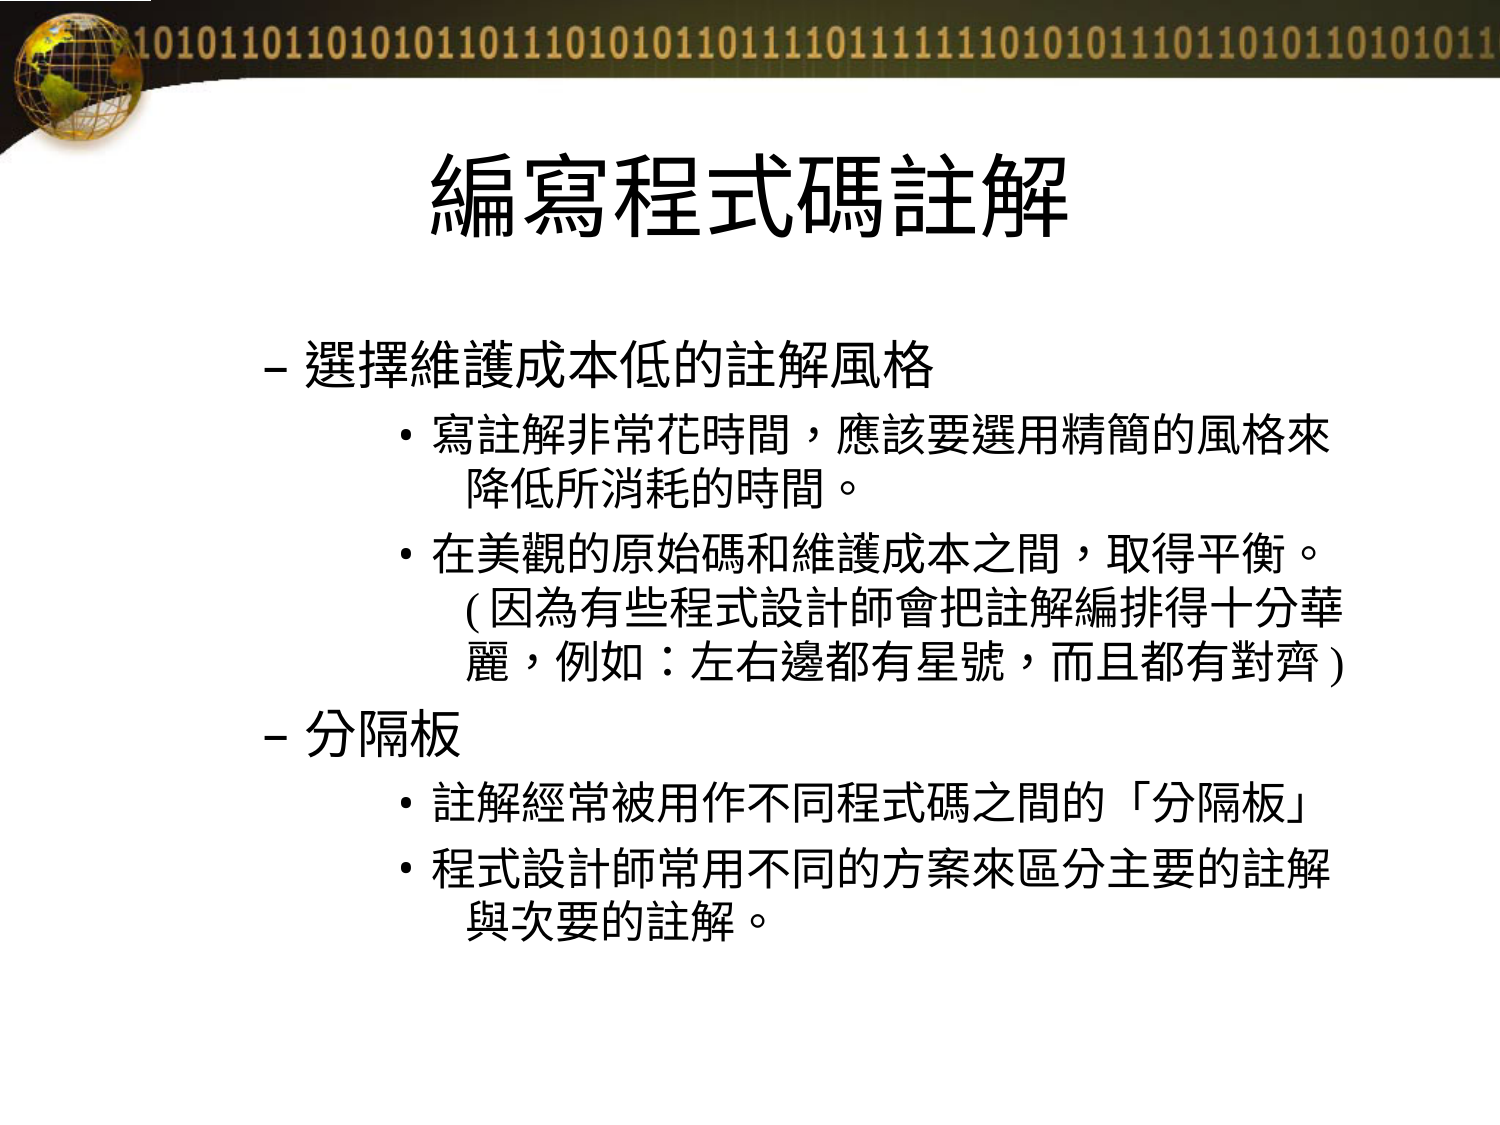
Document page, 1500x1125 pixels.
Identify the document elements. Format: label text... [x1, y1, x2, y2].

list 選擇維護成本低的註解風格 寫註解非常花時間，應該要選用精簡的風格來降低所消耗的時間。 在美觀的原始碼和維護成本之間，取得平衡。(因為有些程式設計師會把註解編排得十分華麗，例如：左右邊都有星號，而且都有對齊) 分隔板 註解經常被用作不同程式碼之間的「分隔板」 程式設計師常用不同的方案來區分主要的註解與次要的註解。 [112, 324, 1388, 1000]
title 編寫程式碼註解 [112, 99, 1388, 288]
